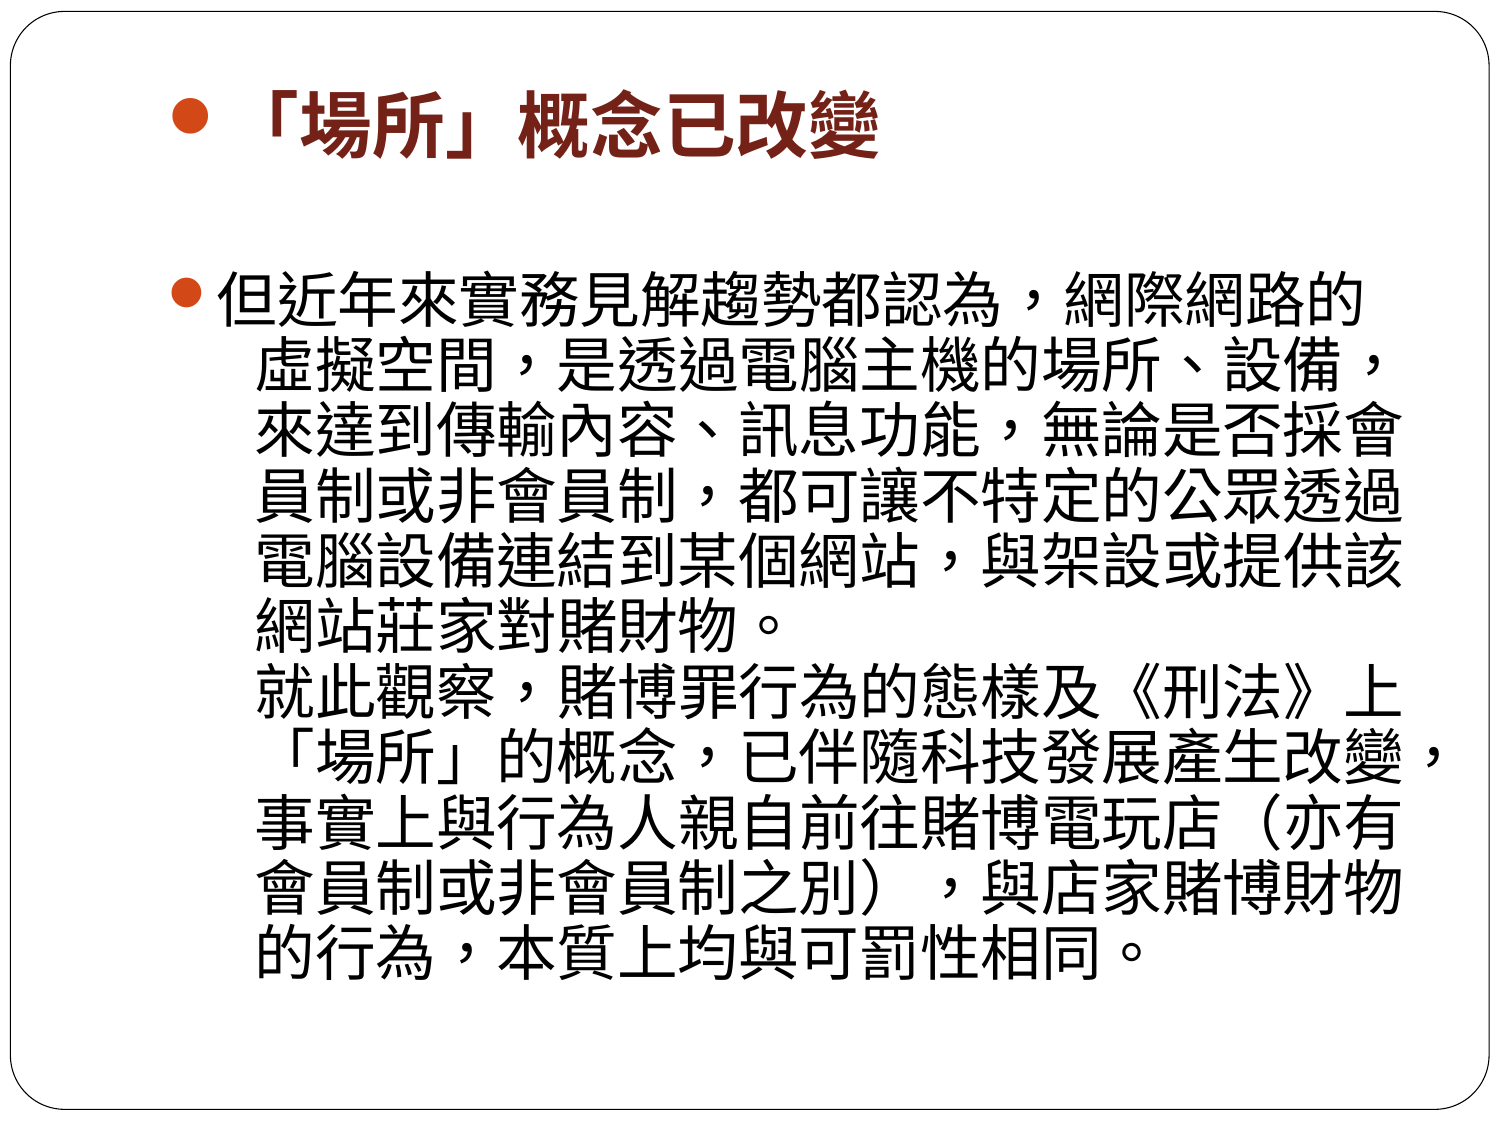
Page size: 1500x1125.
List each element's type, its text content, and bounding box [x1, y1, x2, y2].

list 「場所」概念已改變 但近年來實務見解趨勢都認為，網際網路的虛擬空間，是透過電腦主機的場所、設備，來達到傳輸內容、訊息功能，無論是否採會員制或非會員制，都可讓不特定的公眾透過電腦設備連結到某個網站，與架設或提供該網站莊家對賭財物。 就此觀察，賭博罪行為的態樣及《刑法》上「場所」的概念，已伴隨科技發展產生改變，事實上與行為人親自前往賭博電玩店（亦有會員制或非會員制之別），與店家賭博財物的行為，本質上均與可罰性相同。 [152, 82, 1428, 1090]
